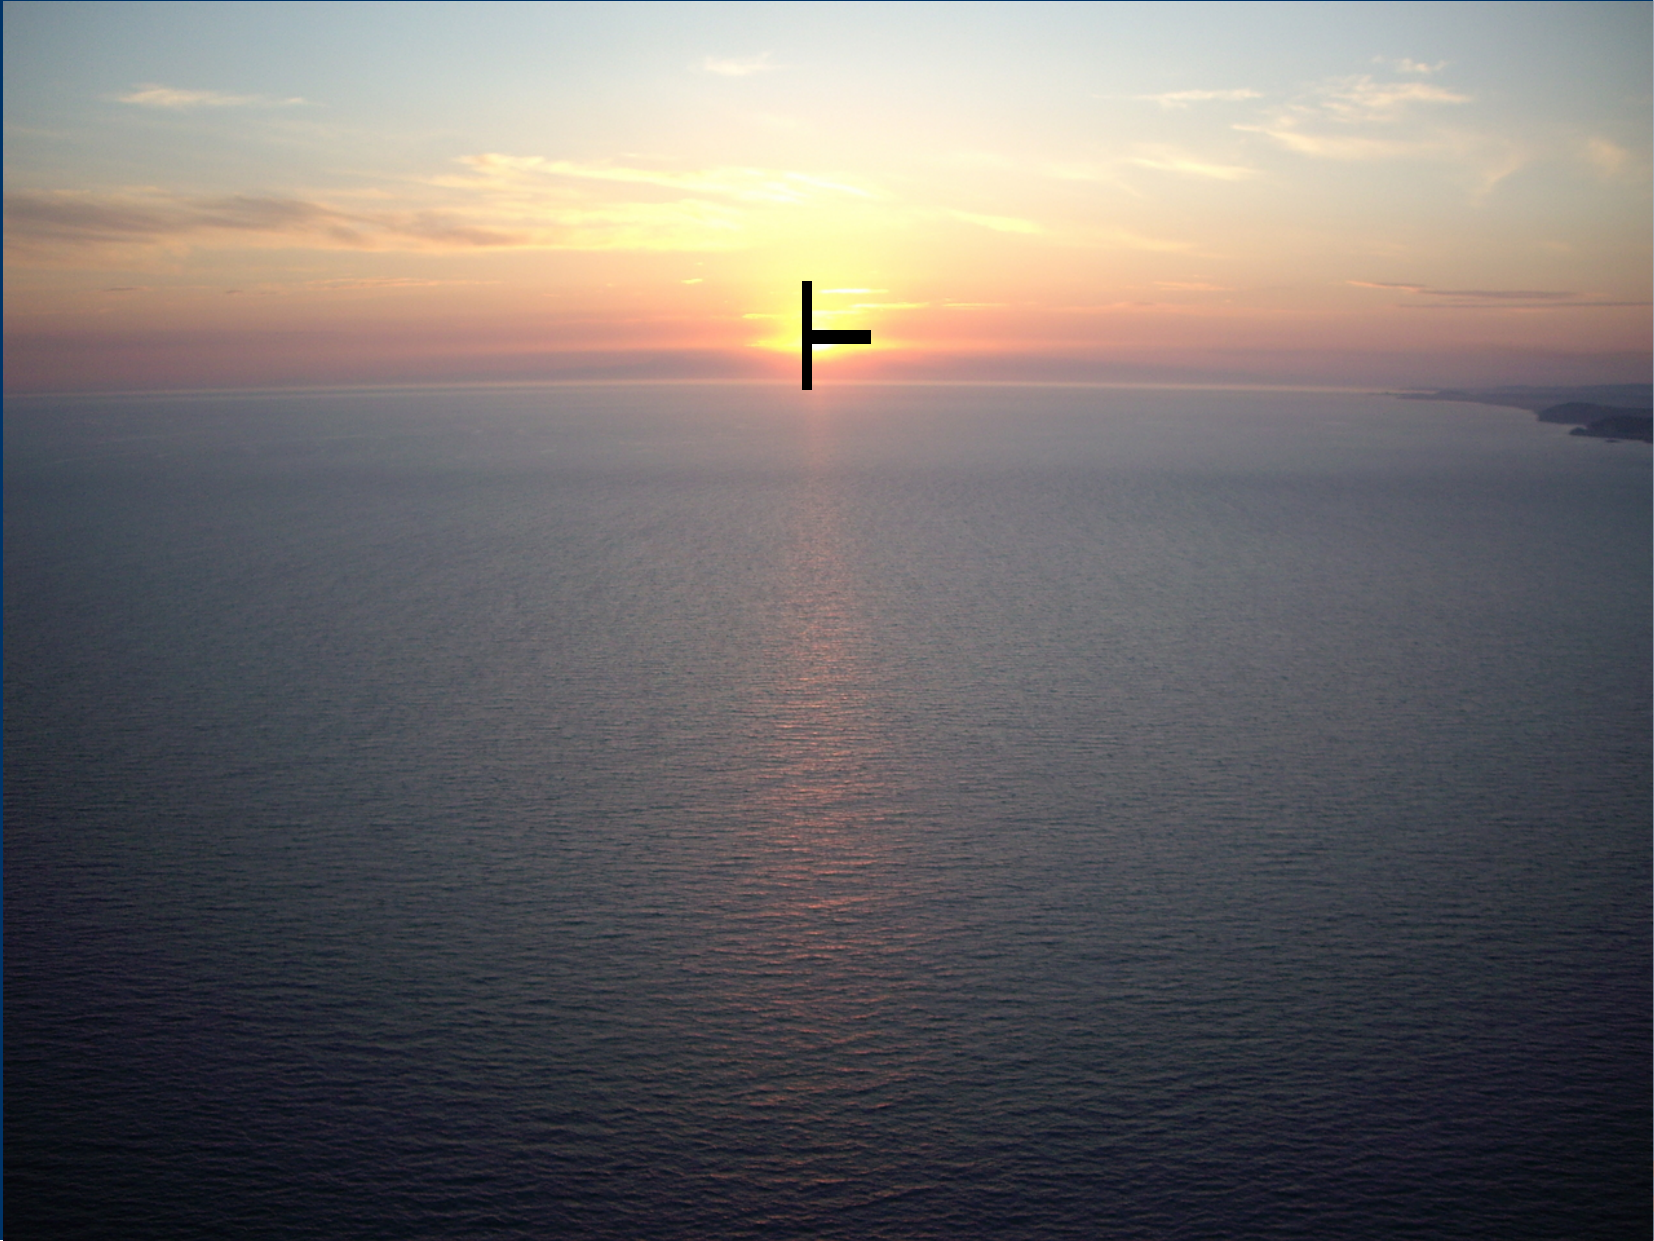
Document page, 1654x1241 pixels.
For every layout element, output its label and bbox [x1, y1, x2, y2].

text_box [802, 281, 871, 390]
picture [3, 1, 1654, 1241]
